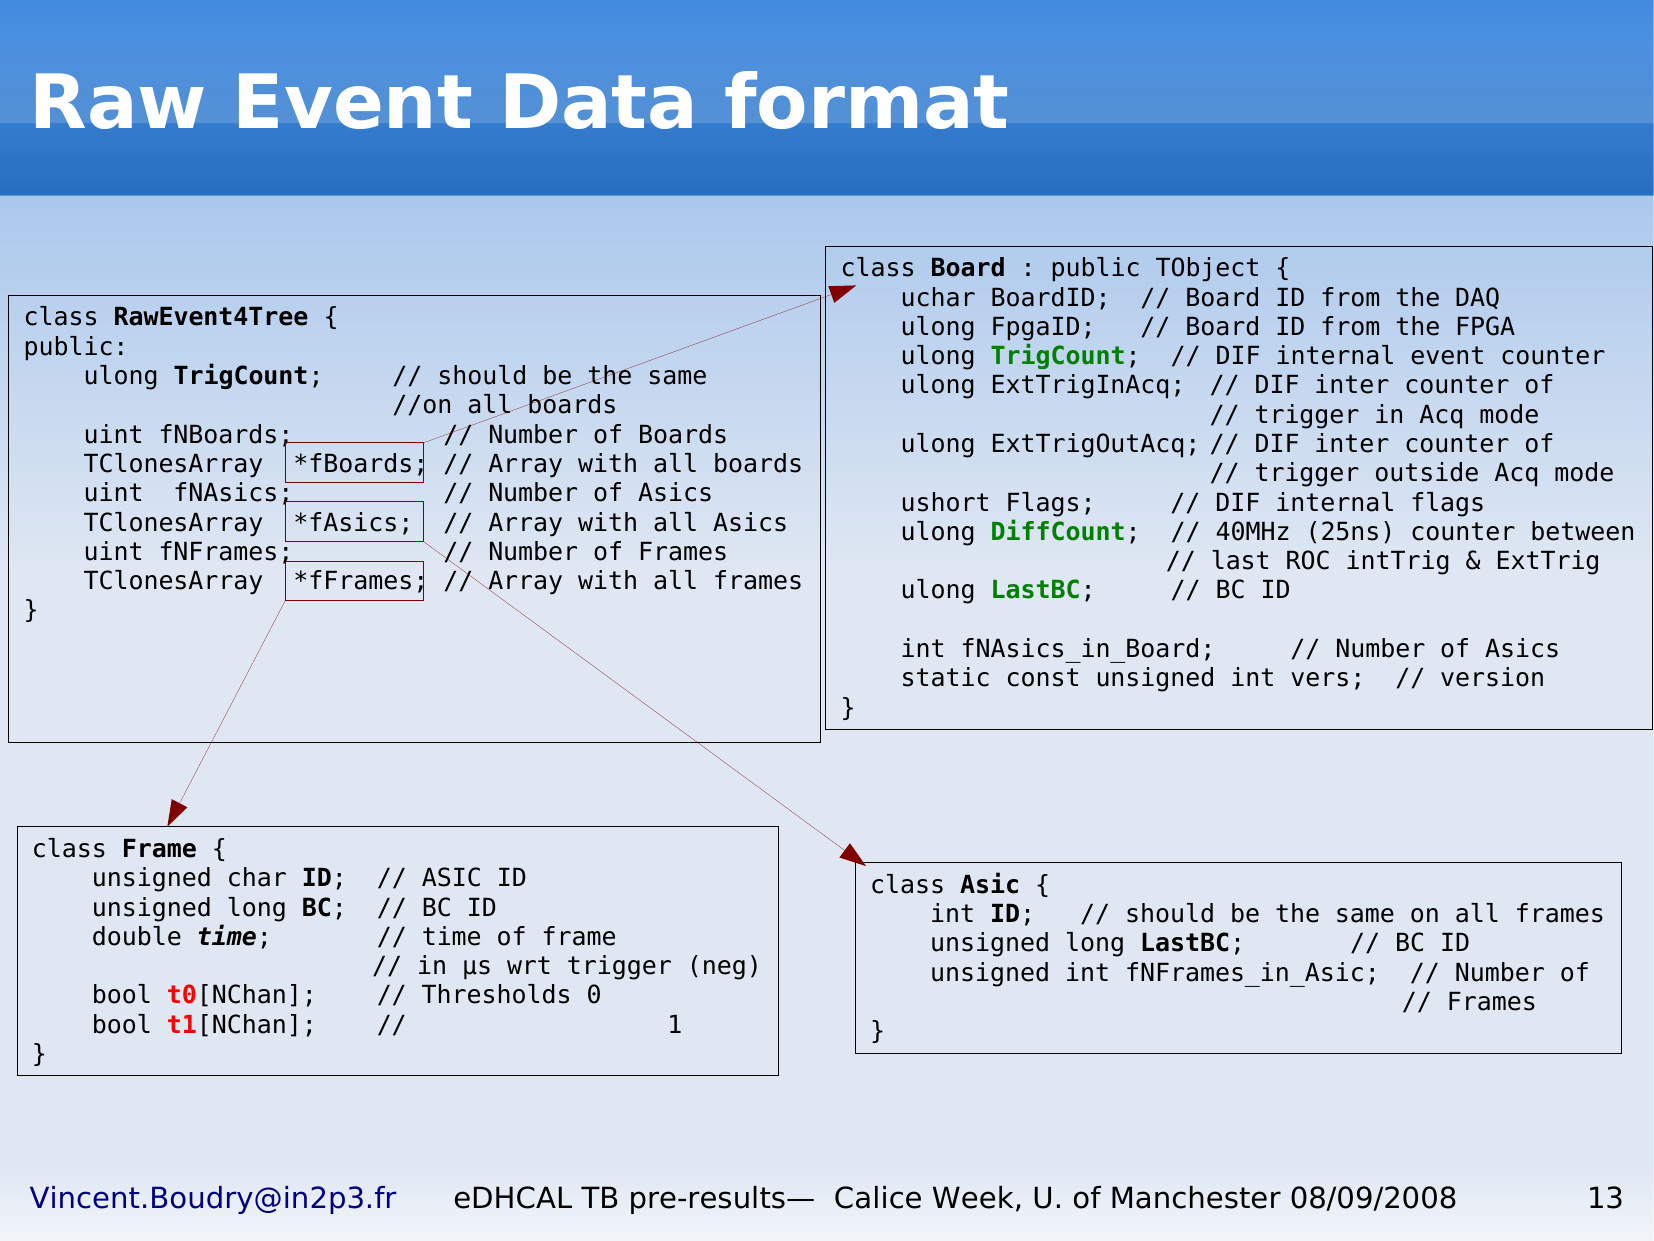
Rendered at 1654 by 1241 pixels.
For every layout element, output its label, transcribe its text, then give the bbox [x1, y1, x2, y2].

picture [0, 0, 1654, 1241]
text_box class Board : public TObject { uchar BoardID; // Board ID from the DAQ ulong FpgaID; // Board ID from the FPGA ulong TrigCount; // DIF internal event counter ulong ExtTrigInAcq; // DIF inter counter of // trigger in Acq mode ulong ExtTrigOutAcq; // DIF inter counter of // trigger outside Acq mode ushort Flags; // DIF internal flags ulong DiffCount; // 40MHz (25ns) counter between // last ROC intTrig & ExtTrig ulong LastBC; // BC ID int fNAsics_in_Board; // Number of Asics static const unsigned int vers; // version } [825, 246, 1653, 730]
title Raw Event Data format [29, 0, 1654, 207]
text_box class Asic { int ID; // should be the same on all frames unsigned long LastBC; // BC ID unsigned int fNFrames_in_Asic; // Number of // Frames } [855, 862, 1622, 1054]
text_box class RawEvent4Tree { public: ulong TrigCount; // should be the same //on all boards uint fNBoards; // Number of Boards TClonesArray *fBoards; // Array with all boards uint fNAsics; // Number of Asics TClonesArray *fAsics; // Array with all Asics uint fNFrames; // Number of Frames TClonesArray *fFrames; // Array with all frames } [8, 295, 821, 743]
text_box class Frame { unsigned char ID; // ASIC ID unsigned long BC; // BC ID double time; // time of frame // in µs wrt trigger (neg) bool t0[NChan]; // Thresholds 0 bool t1[NChan]; // 1 } [17, 826, 779, 1076]
